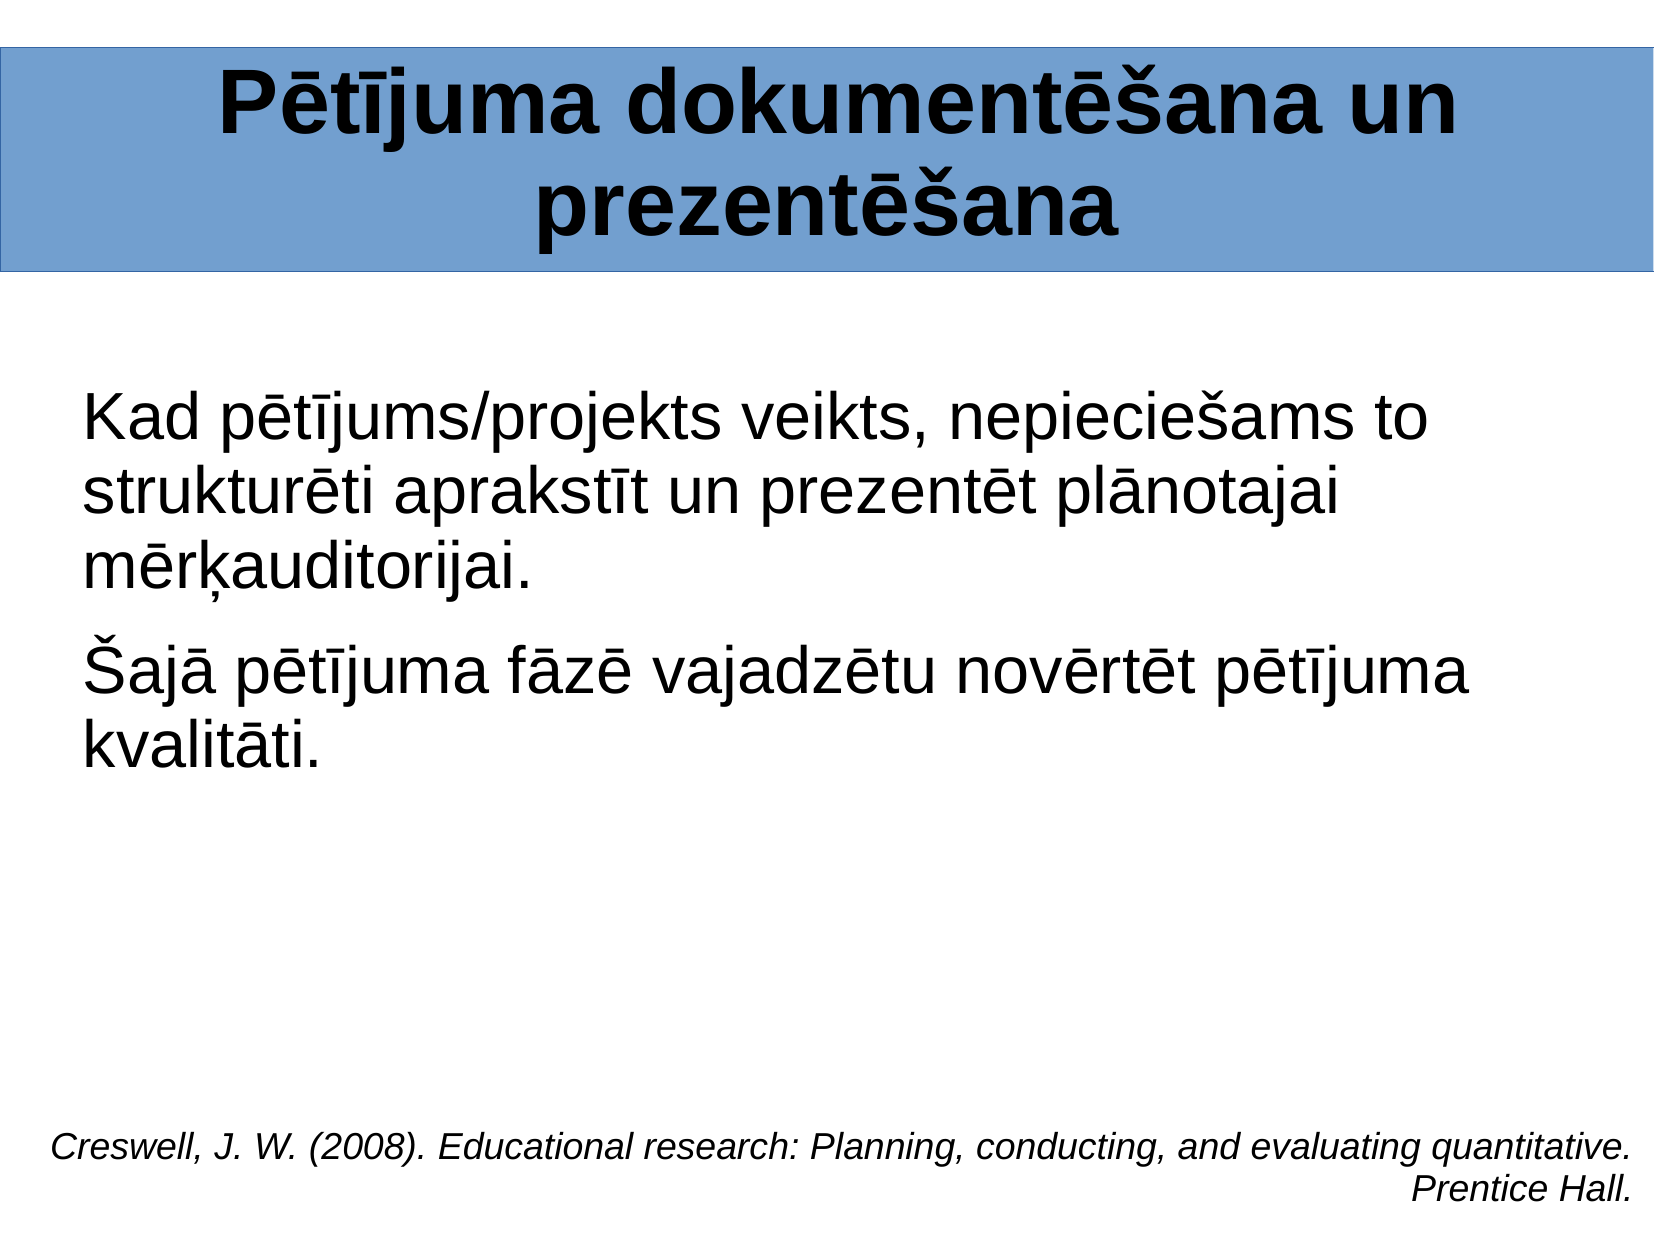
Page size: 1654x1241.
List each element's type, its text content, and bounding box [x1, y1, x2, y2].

list Kad pētījums/projekts veikts, nepieciešams to strukturēti aprakstīt un prezentēt plānotajai mērķauditorijai. Šajā pētījuma fāzē vajadzētu novērtēt pētījuma kvalitāti. [82, 378, 1619, 1099]
text_box [0, 47, 1654, 272]
text_box Creswell, J. W. (2008). Educational research: Planning, conducting, and evaluating quantitative. Prentice Hall. [35, 1117, 1649, 1217]
title Pētījuma dokumentēšana un prezentēšana [82, 49, 1571, 257]
